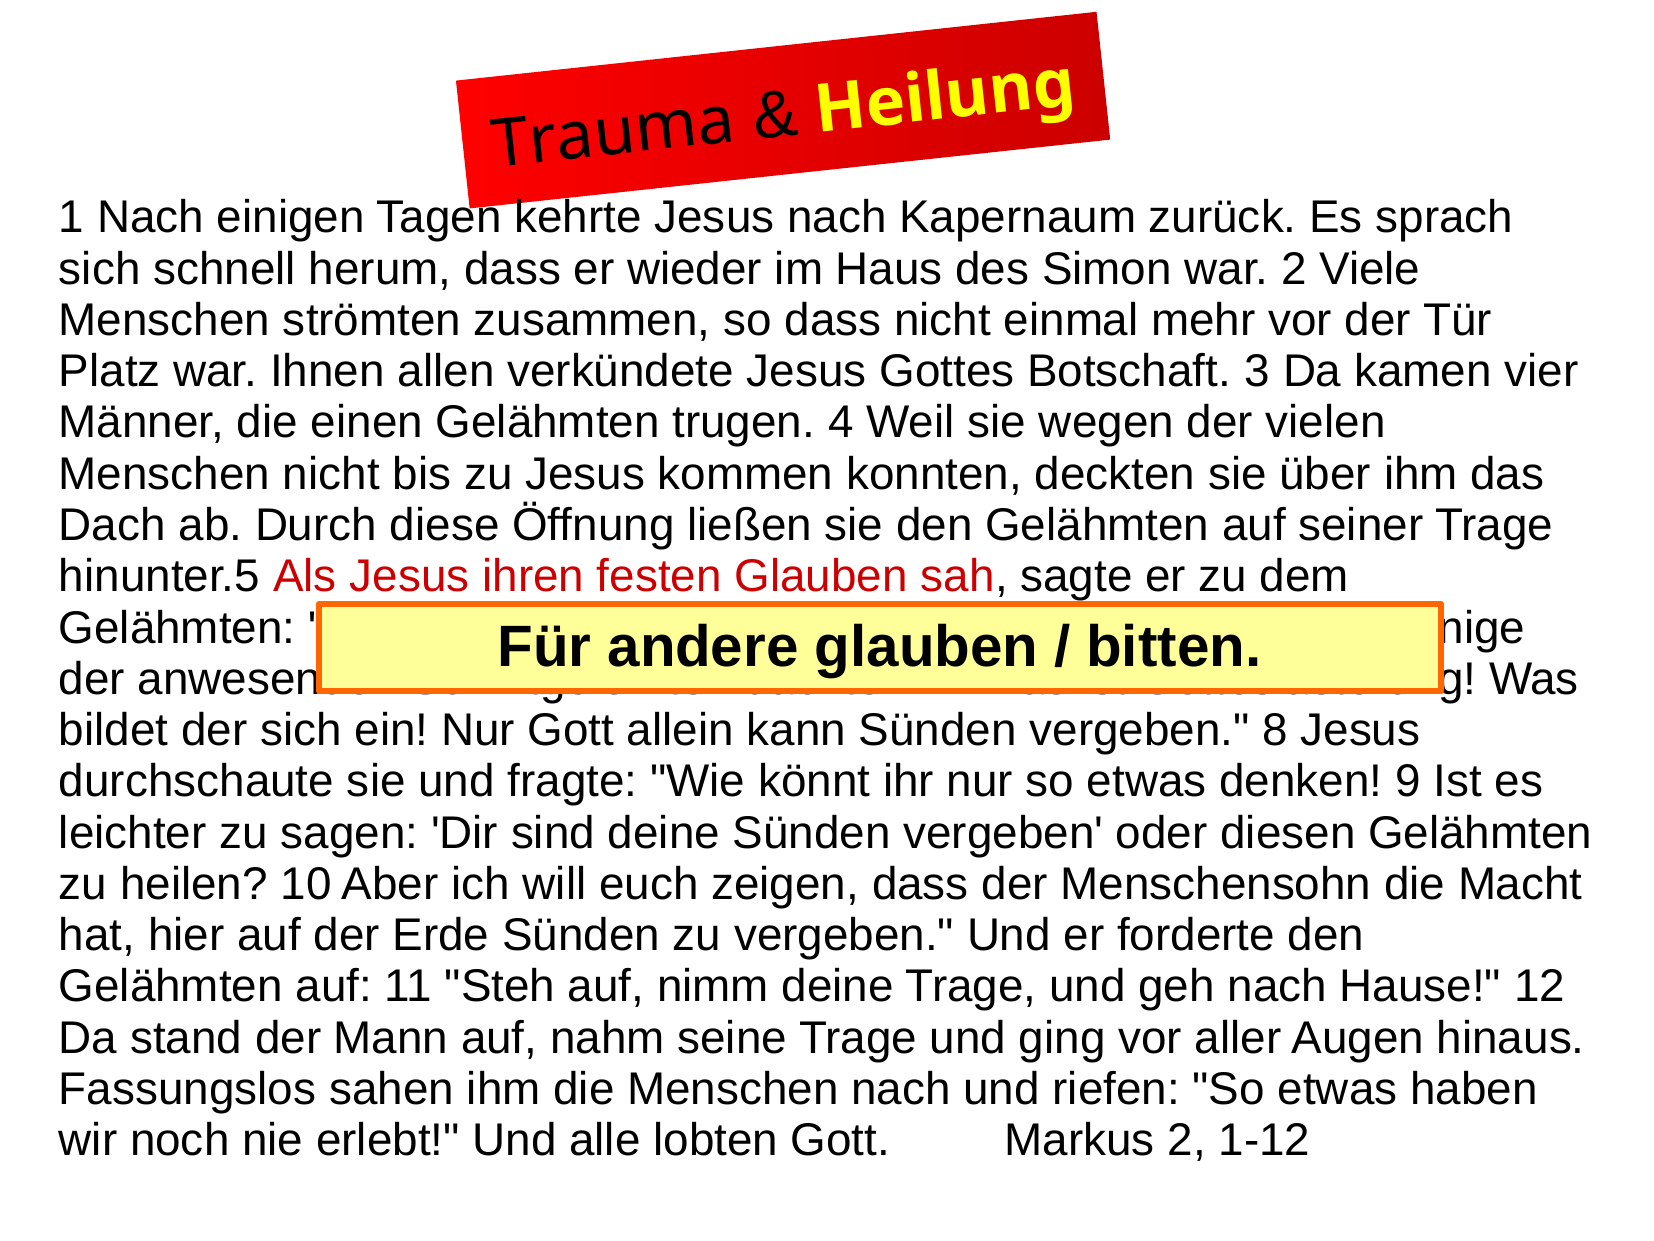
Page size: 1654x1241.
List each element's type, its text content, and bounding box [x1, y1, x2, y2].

text_box Für andere glauben / bitten. [318, 603, 1441, 691]
title Trauma & Heilung [455, 11, 1106, 93]
subtitle 1 Nach einigen Tagen kehrte Jesus nach Kapernaum zurück. Es sprach sich schnell herum, dass er wieder im Haus des Simon war. 2 Viele Menschen strömten zusammen, so dass nicht einmal mehr vor der Tür Platz war. Ihnen allen verkündete Jesus Gottes Botschaft. 3 Da kamen vier Männer, die einen Gelähmten trugen. 4 Weil sie wegen der vielen Menschen nicht bis zu Jesus kommen konnten, deckten sie über ihm das Dach ab. Durch diese Öffnung ließen sie den Gelähmten auf seiner Trage hinunter.5 Als Jesus ihren festen Glauben sah, sagte er zu dem Gelähmten: "Mein Sohn, deine Sünden sind dir vergeben!" 6 Aber einige der anwesenden Schriftgelehrten dachten: 7 "Das ist Gotteslästerung! Was bildet der sich ein! Nur Gott allein kann Sünden vergeben." 8 Jesus durchschaute sie und fragte: "Wie könnt ihr nur so etwas denken! 9 Ist es leichter zu sagen: 'Dir sind deine Sünden vergeben' oder diesen Gelähmten zu heilen? 10 Aber ich will euch zeigen, dass der Menschensohn die Macht hat, hier auf der Erde Sünden zu vergeben." Und er forderte den Gelähmten auf: 11 "Steh auf, nimm deine Trage, und geh nach Hause!" 12 Da stand der Mann auf, nahm seine Trage und ging vor aller Augen hinaus. Fassungslos sahen ihm die Menschen nach und riefen: "So etwas haben wir noch nie erlebt!" Und alle lobten Gott. Markus 2, 1-12 [59, 93, 1595, 1241]
